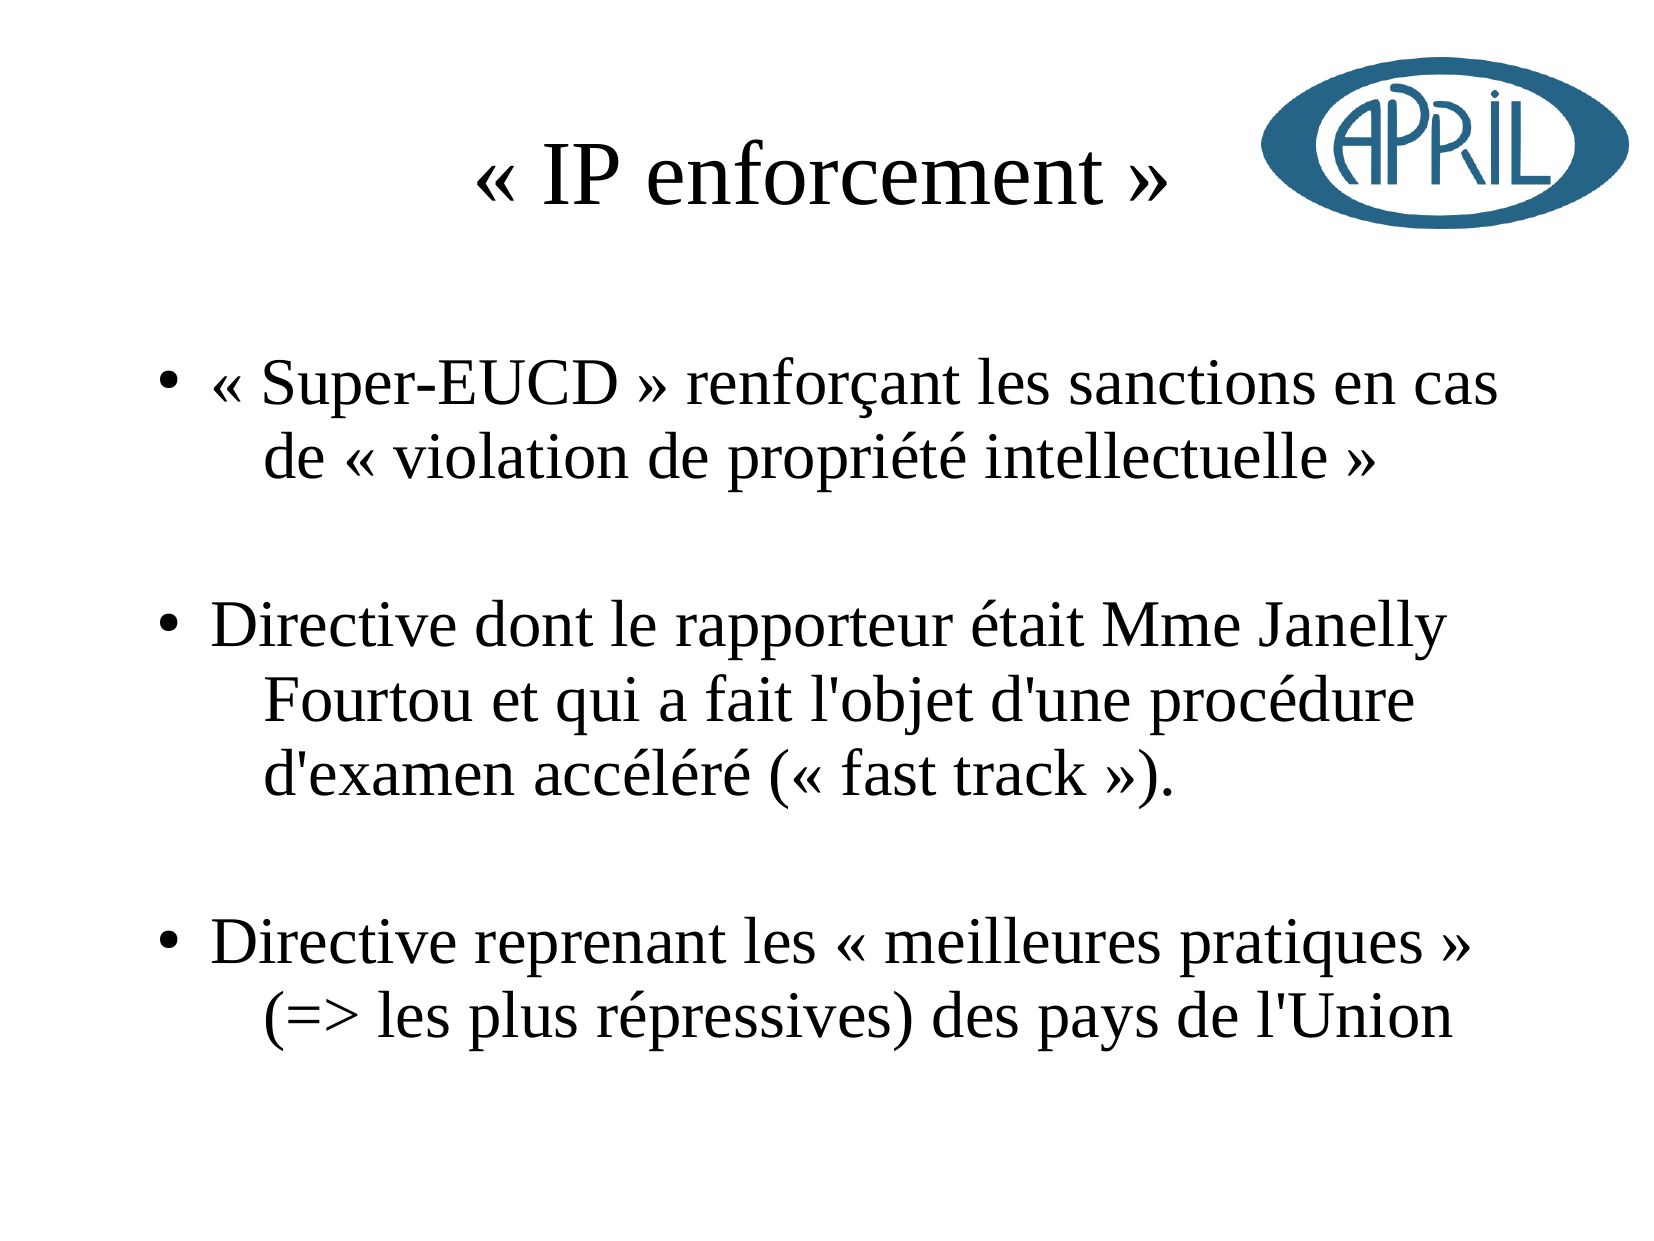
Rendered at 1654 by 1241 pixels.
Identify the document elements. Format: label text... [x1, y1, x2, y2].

picture [1261, 57, 1629, 229]
list « Super-EUCD » renforçant les sanctions en cas de « violation de propriété intellectuelle » Directive dont le rapporteur était Mme Janelly Fourtou et qui a fait l'objet d'une procédure d'examen accéléré (« fast track »). Directive reprenant les « meilleures pratiques » (=> les plus répressives) des pays de l'Union [121, 344, 1534, 1100]
title « IP enforcement » [121, 69, 1525, 278]
